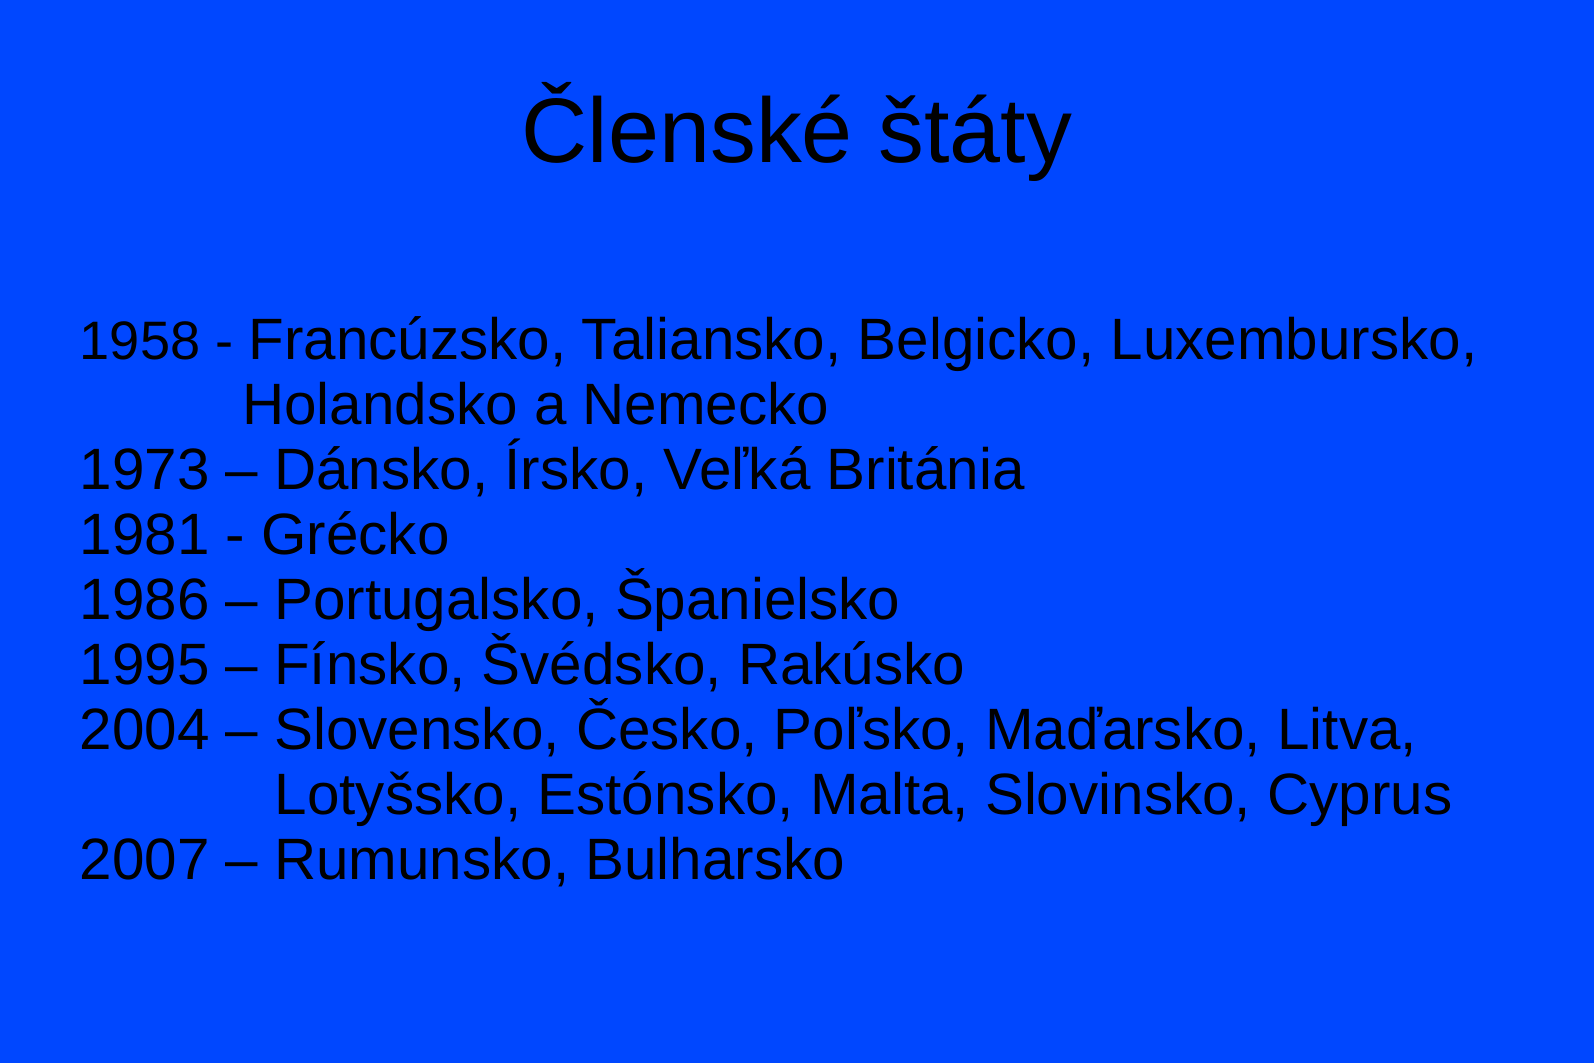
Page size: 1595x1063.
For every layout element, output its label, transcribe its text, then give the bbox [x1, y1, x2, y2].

subtitle 1958 - Francúzsko, Taliansko, Belgicko, Luxembursko, Holandsko a Nemecko 1973 – Dánsko, Írsko, Veľká Británia 1981 - Grécko 1986 – Portugalsko, Španielsko 1995 – Fínsko, Švédsko, Rakúsko 2004 – Slovensko, Česko, Poľsko, Maďarsko, Litva, Lotyšsko, Estónsko, Malta, Slovinsko, Cyprus 2007 – Rumunsko, Bulharsko [79, 256, 1515, 943]
title Členské štáty [79, 49, 1515, 213]
